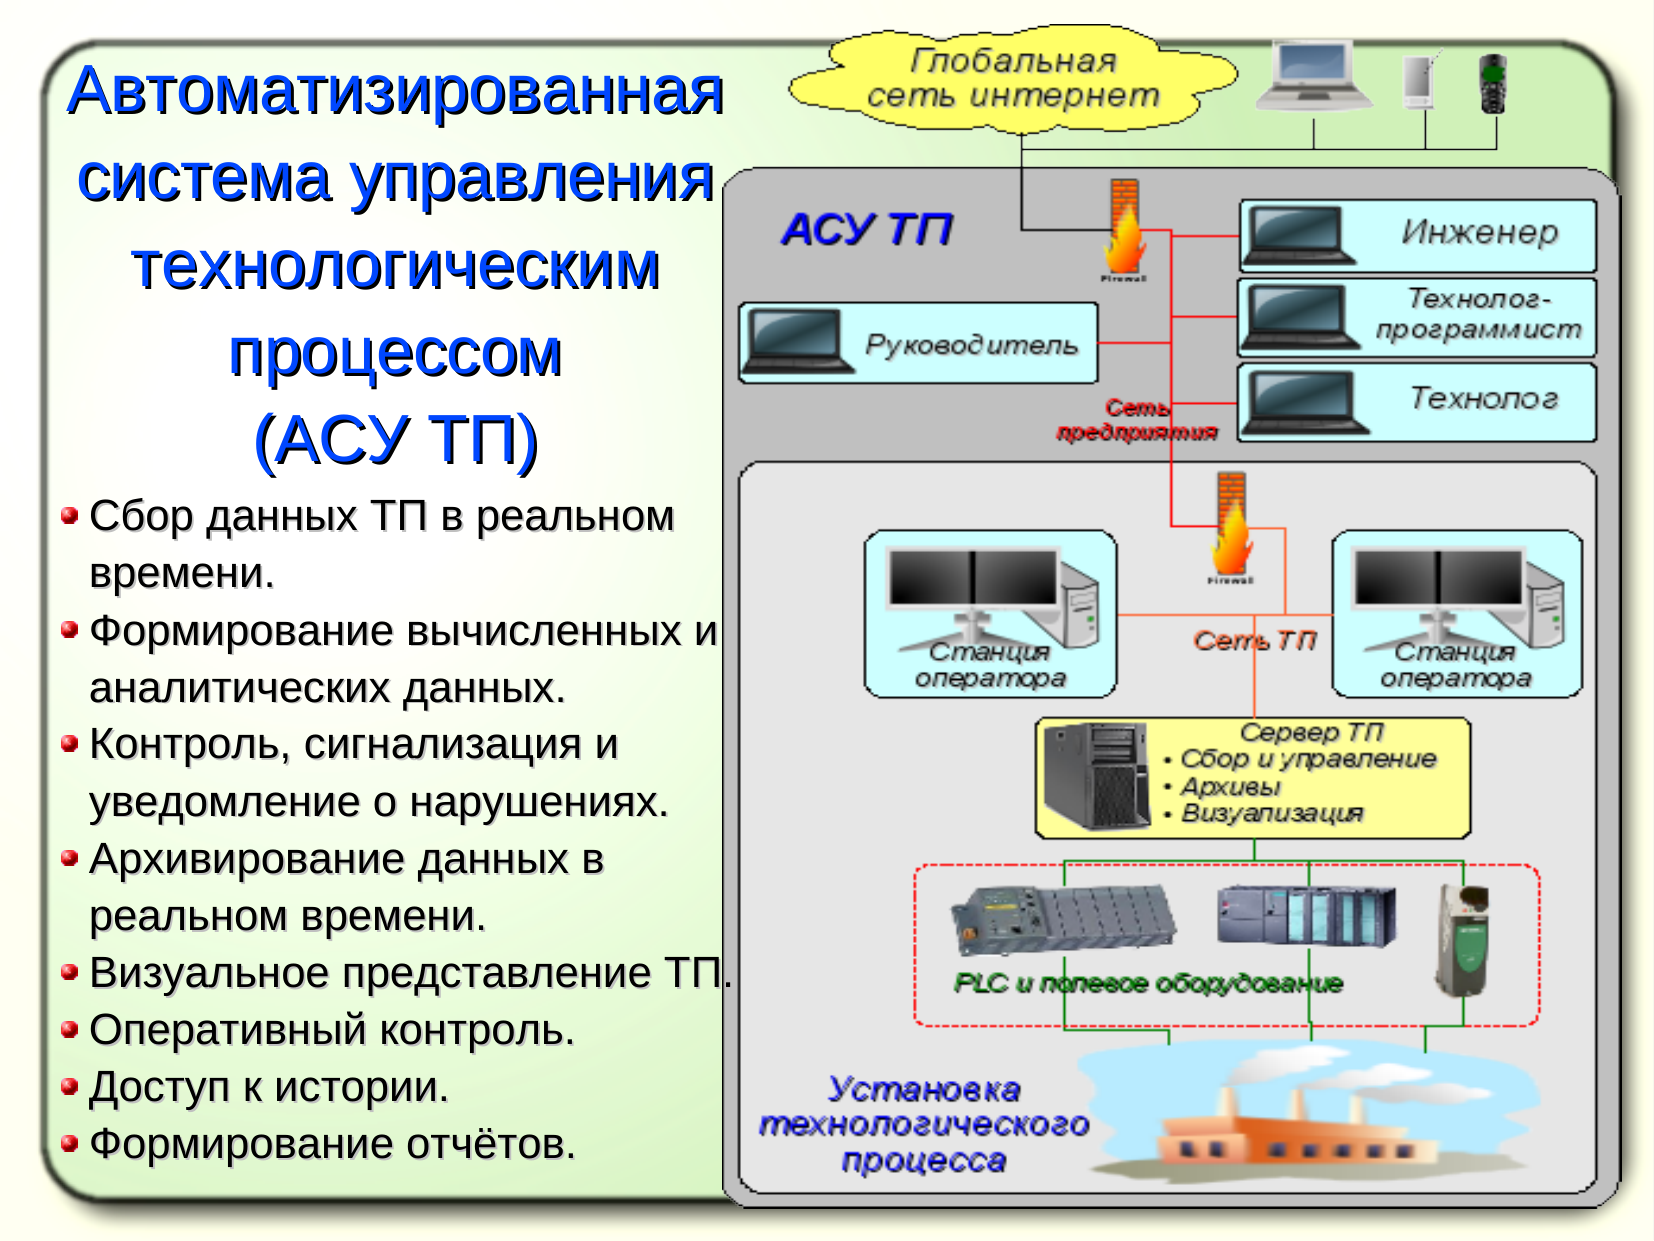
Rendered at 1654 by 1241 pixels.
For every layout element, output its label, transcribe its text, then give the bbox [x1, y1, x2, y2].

list Сбор данных ТП в реальном времени. Формирование вычисленных и аналитических данных. Контроль, сигнализация и уведомление о нарушениях. Архивирование данных в реальном времени. Визуальное представление ТП. Оперативный контроль. Доступ к истории. Формирование отчётов. [48, 483, 782, 1160]
title Автоматизированная система управления технологическим процессом (АСУ ТП) [37, 44, 754, 470]
picture [722, 24, 1622, 1209]
